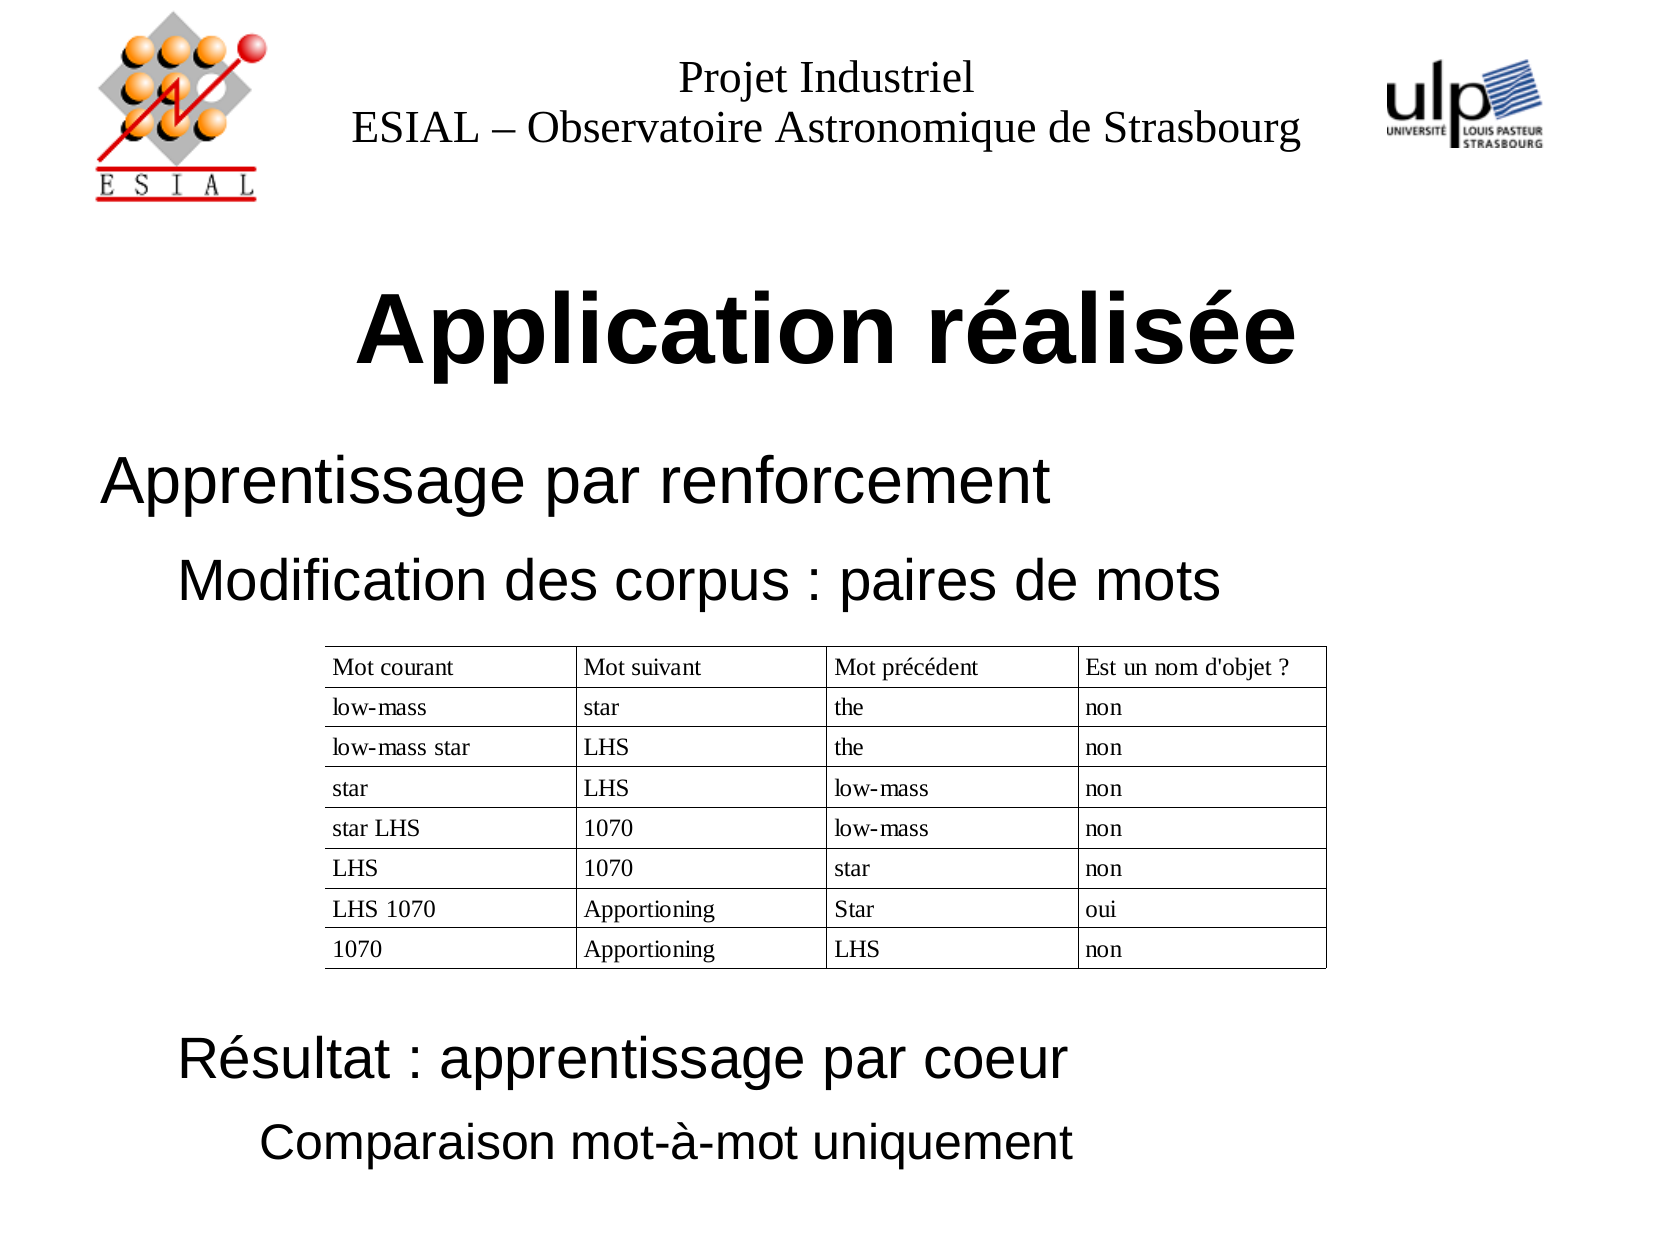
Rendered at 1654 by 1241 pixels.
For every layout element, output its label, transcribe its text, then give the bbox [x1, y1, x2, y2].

title Projet Industriel ESIAL – Observatoire Astronomique de Strasbourg [82, 49, 1571, 257]
picture [88, 6, 273, 49]
list Apprentissage par renforcement Modification des corpus : paires de mots Résultat : apprentissage par coeur Comparaison mot-à-mot uniquement [82, 442, 1571, 1182]
text_box Application réalisée [265, 265, 1388, 414]
chart [325, 646, 1329, 975]
